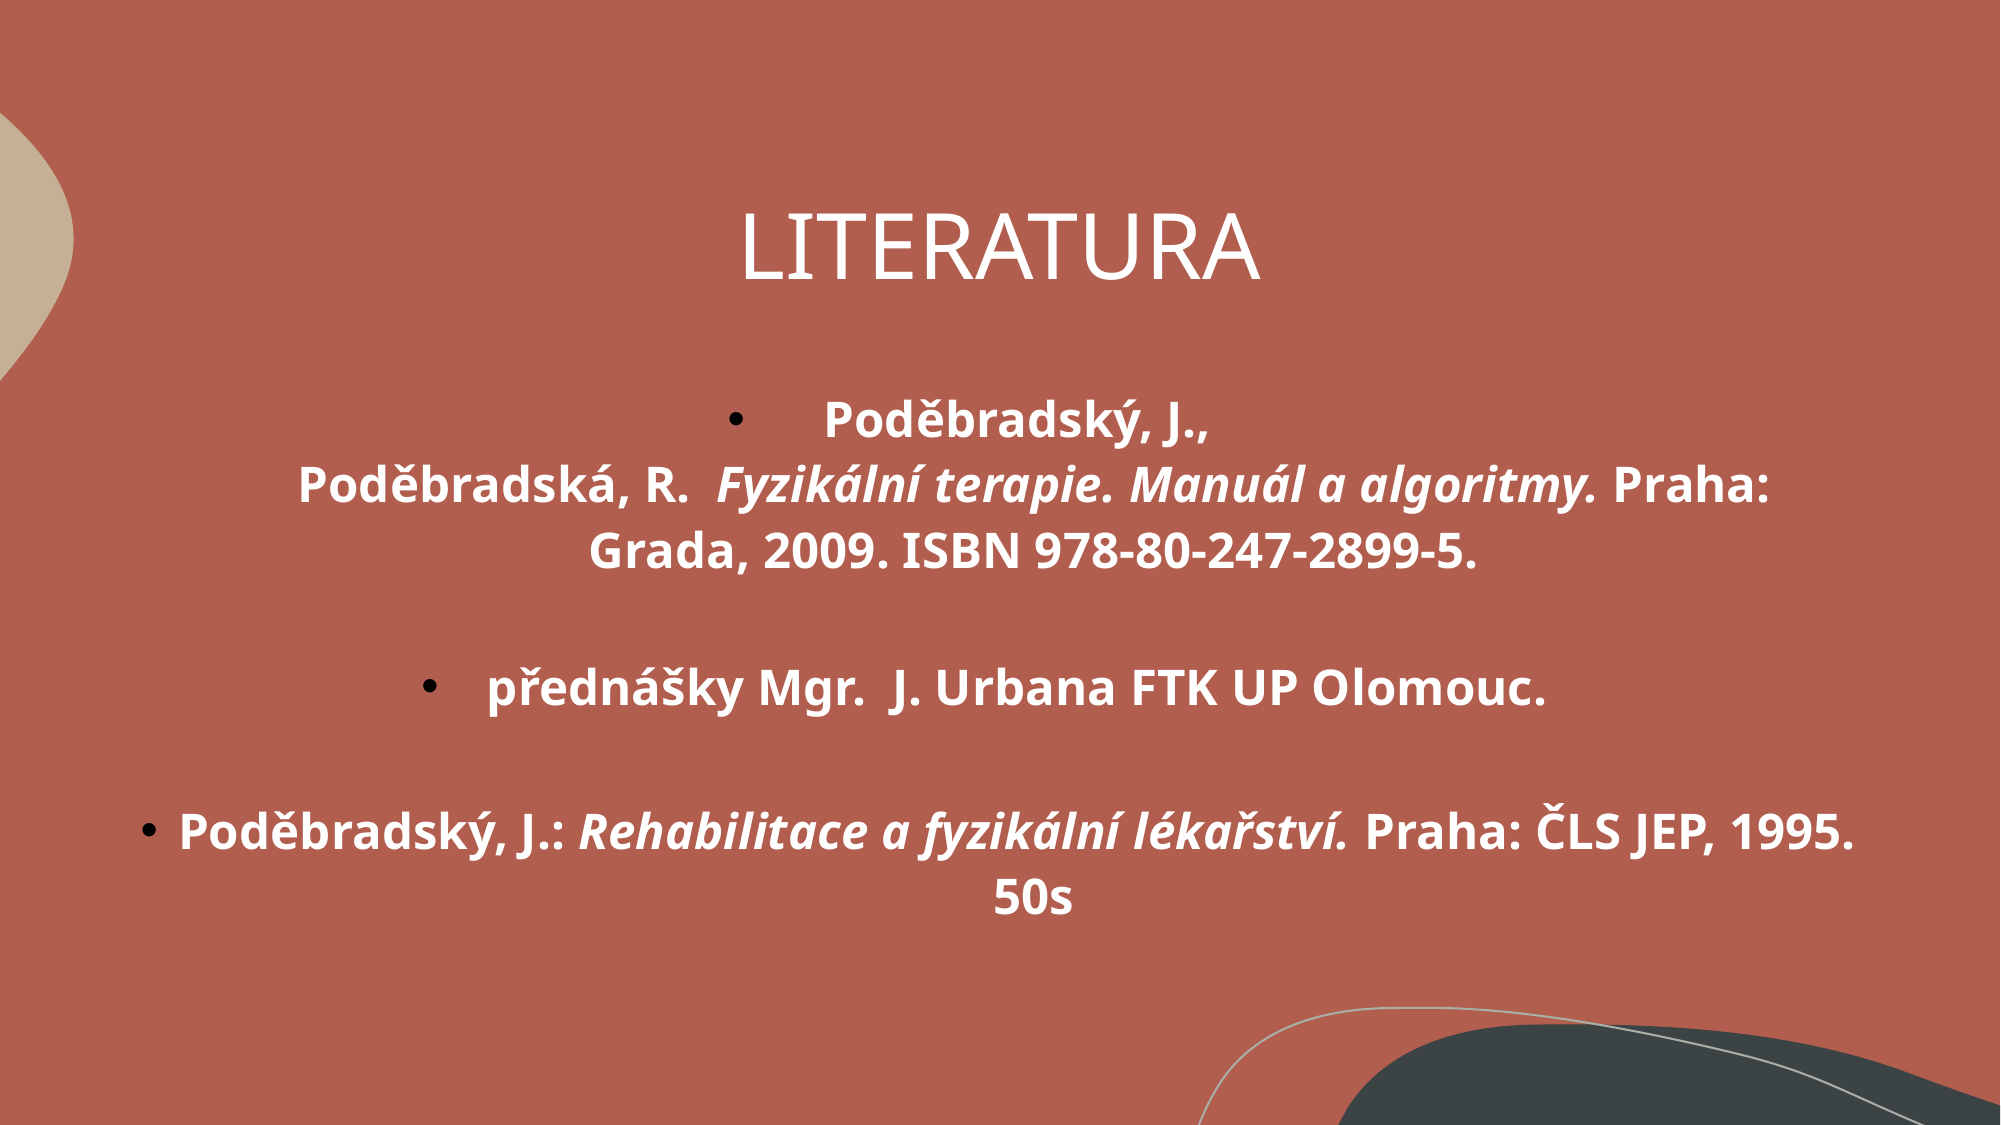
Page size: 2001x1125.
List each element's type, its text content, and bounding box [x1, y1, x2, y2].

list Poděbradský, J., Poděbradská, R. Fyzikální terapie. Manuál a algoritmy. Praha: Grada, 2009. ISBN 978-80-247-2899-5. přednášky Mgr. J. Urbana FTK UP Olomouc. Poděbradský, J.: Rehabilitace a fyzikální lékařství. Praha: ČLS JEP, 1995. 50s [125, 375, 1876, 1002]
title LITERATURA [125, 125, 1876, 375]
